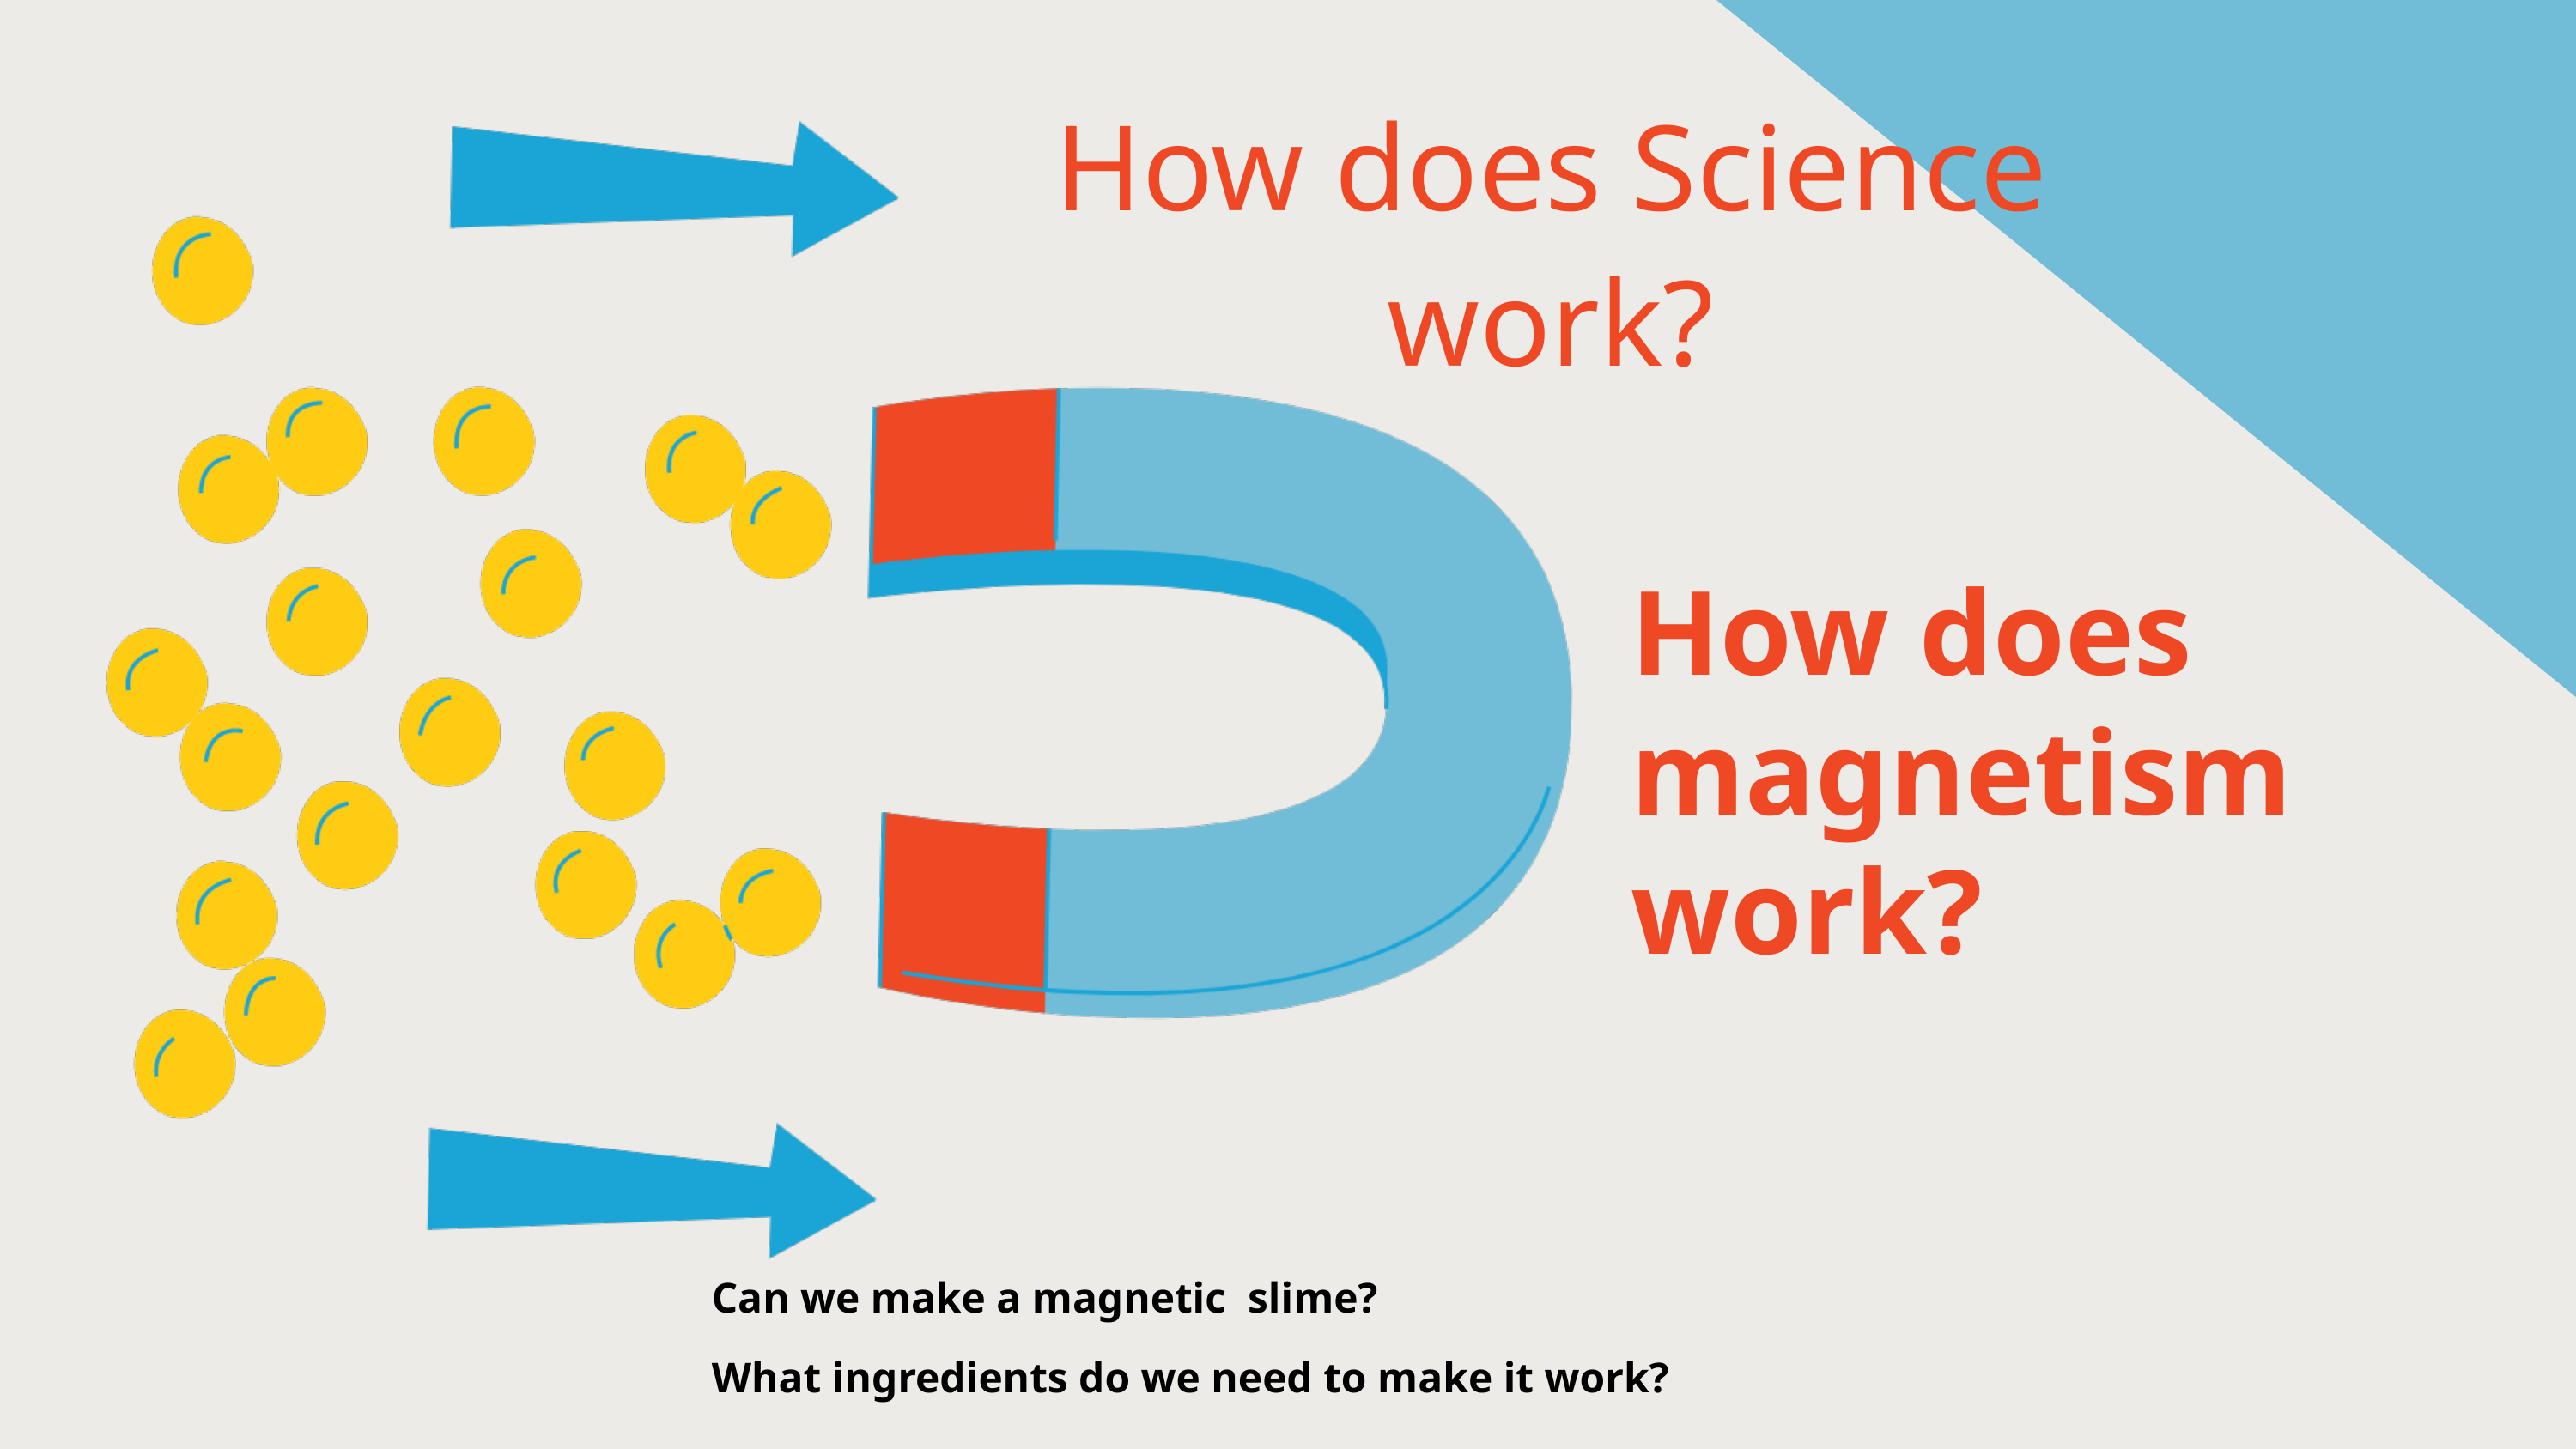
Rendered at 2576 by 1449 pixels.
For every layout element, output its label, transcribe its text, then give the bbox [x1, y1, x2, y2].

picture [0, 0, 1585, 1449]
text_box How does magnetism work? [1618, 546, 2458, 1051]
text_box How does Science work? [957, 78, 2145, 391]
text_box [1716, 0, 2576, 698]
text_box Can we make a magnetic slime? What ingredients do we need to make it work? [711, 1241, 2493, 1401]
